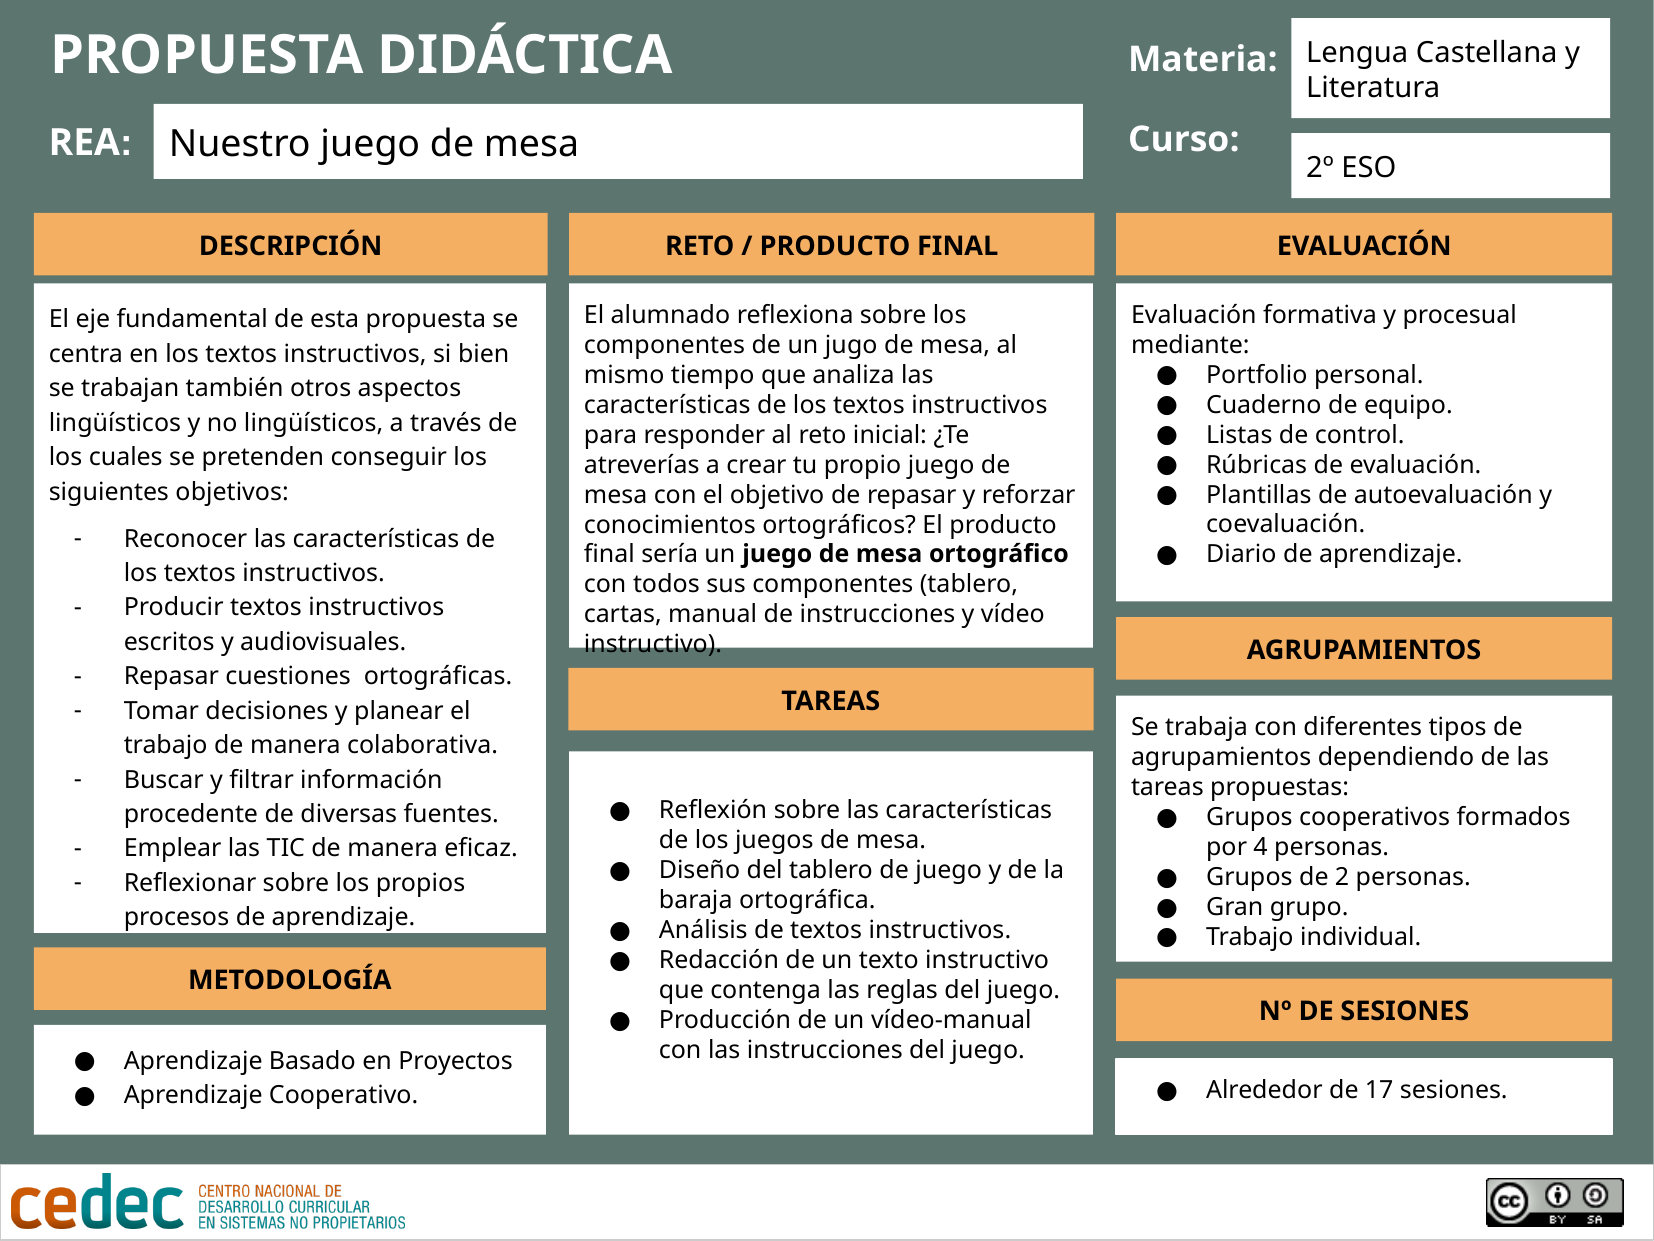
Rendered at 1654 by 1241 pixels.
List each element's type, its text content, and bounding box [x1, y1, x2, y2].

text_box EVALUACIÓN [1116, 212, 1613, 276]
text_box RETO / PRODUCTO FINAL [569, 212, 1095, 276]
text_box Nº DE SESIONES [1116, 978, 1613, 1042]
text_box 2º ESO [1291, 133, 1611, 199]
picture [11, 1173, 405, 1229]
picture [1486, 1178, 1624, 1227]
text_box Materia: [1113, 29, 1291, 93]
text_box Reflexión sobre las características de los juegos de mesa. Diseño del tablero de juego y de la baraja ortográfica. Análisis de textos instructivos. Redacción de un texto instructivo que contenga las reglas del juego. Producción de un vídeo-manual con las instrucciones del juego. [569, 751, 1093, 1135]
text_box Curso: [1113, 109, 1303, 173]
text_box [0, 1164, 1654, 1241]
text_box DESCRIPCIÓN [33, 212, 548, 276]
text_box El alumnado reflexiona sobre los componentes de un jugo de mesa, al mismo tiempo que analiza las características de los textos instructivos para responder al reto inicial: ¿Te atreverías a crear tu propio juego de mesa con el objetivo de repasar y reforzar conocimientos ortográficos? El producto final sería un juego de mesa ortográfico con todos sus componentes (tablero, cartas, manual de instrucciones y vídeo instructivo). [569, 283, 1093, 648]
text_box TAREAS [568, 667, 1094, 731]
text_box AGRUPAMIENTOS [1116, 617, 1613, 680]
text_box Nuestro juego de mesa [153, 103, 1083, 179]
text_box PROPUESTA DIDÁCTICA [35, 11, 1028, 110]
text_box REA: [33, 110, 153, 174]
text_box Alrededor de 17 sesiones. [1116, 1058, 1613, 1135]
text_box Lengua Castellana y Literatura [1291, 18, 1611, 119]
text_box Aprendizaje Basado en Proyectos Aprendizaje Cooperativo. [33, 1024, 546, 1135]
text_box El eje fundamental de esta propuesta se centra en los textos instructivos, si bien se trabajan también otros aspectos lingüísticos y no lingüísticos, a través de los cuales se pretenden conseguir los siguientes objetivos: Reconocer las características de los textos instructivos. Producir textos instructivos escritos y audiovisuales. Repasar cuestiones ortográficas. Tomar decisiones y planear el trabajo de manera colaborativa. Buscar y filtrar información procedente de diversas fuentes. Emplear las TIC de manera eficaz. Reflexionar sobre los propios procesos de aprendizaje. [33, 283, 546, 933]
text_box Evaluación formativa y procesual mediante: Portfolio personal. Cuaderno de equipo. Listas de control. Rúbricas de evaluación. Plantillas de autoevaluación y coevaluación. Diario de aprendizaje. [1116, 283, 1613, 602]
text_box Se trabaja con diferentes tipos de agrupamientos dependiendo de las tareas propuestas: Grupos cooperativos formados por 4 personas. Grupos de 2 personas. Gran grupo. Trabajo individual. [1116, 695, 1613, 962]
text_box METODOLOGÍA [33, 947, 546, 1010]
